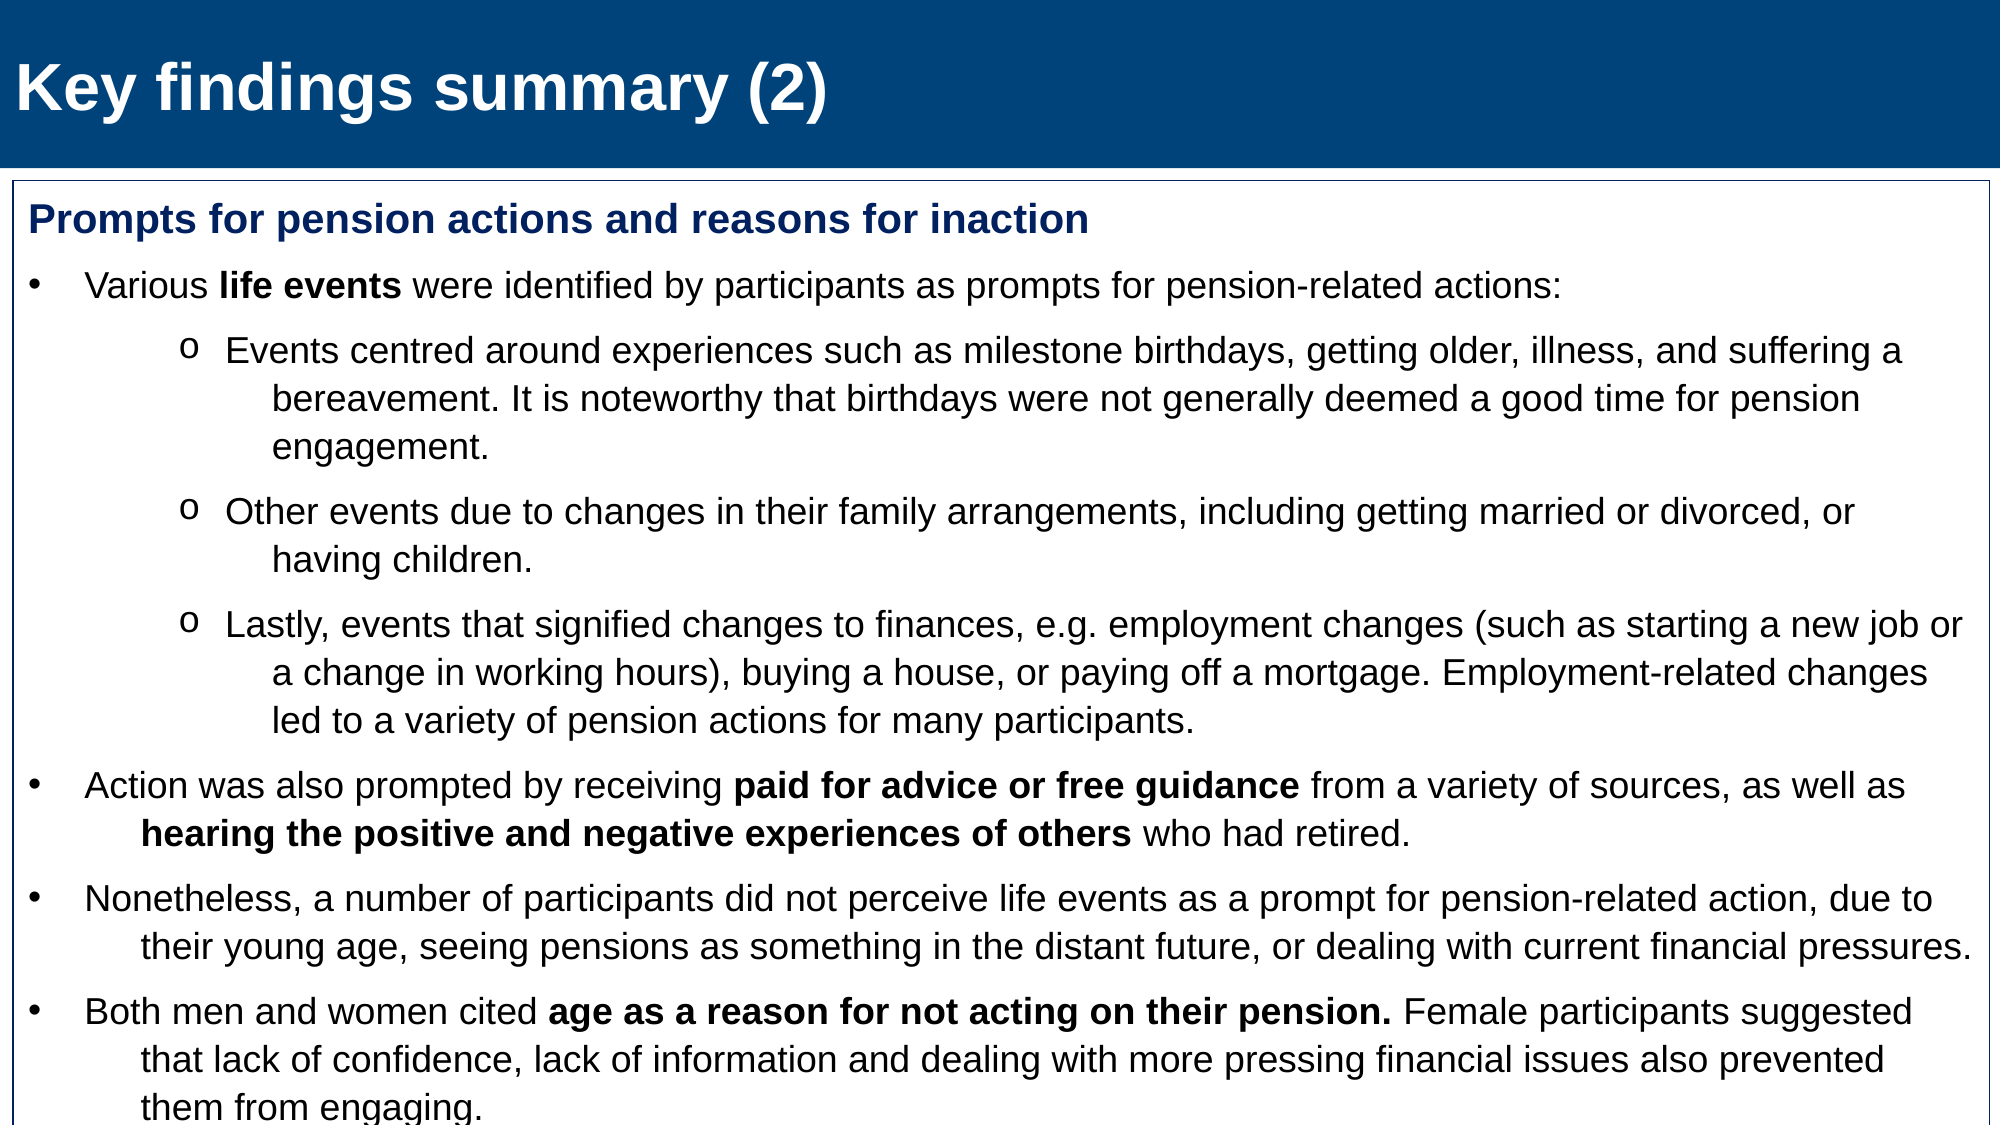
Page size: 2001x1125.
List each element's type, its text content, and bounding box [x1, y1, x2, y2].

text_box Prompts for pension actions and reasons for inaction Various life events were identified by participants as prompts for pension-related actions: Events centred around experiences such as milestone birthdays, getting older, illness, and suffering a bereavement. It is noteworthy that birthdays were not generally deemed a good time for pension engagement. Other events due to changes in their family arrangements, including getting married or divorced, or having children. Lastly, events that signified changes to finances, e.g. employment changes (such as starting a new job or a change in working hours), buying a house, or paying off a mortgage. Employment-related changes led to a variety of pension actions for many participants. Action was also prompted by receiving paid for advice or free guidance from a variety of sources, as well as hearing the positive and negative experiences of others who had retired. Nonetheless, a number of participants did not perceive life events as a prompt for pension-related action, due to their young age, seeing pensions as something in the distant future, or dealing with current financial pressures. Both men and women cited age as a reason for not acting on their pension. Female participants suggested that lack of confidence, lack of information and dealing with more pressing financial issues also prevented them from engaging. [13, 180, 1990, 1094]
title Key findings summary (2) [0, 0, 2000, 169]
